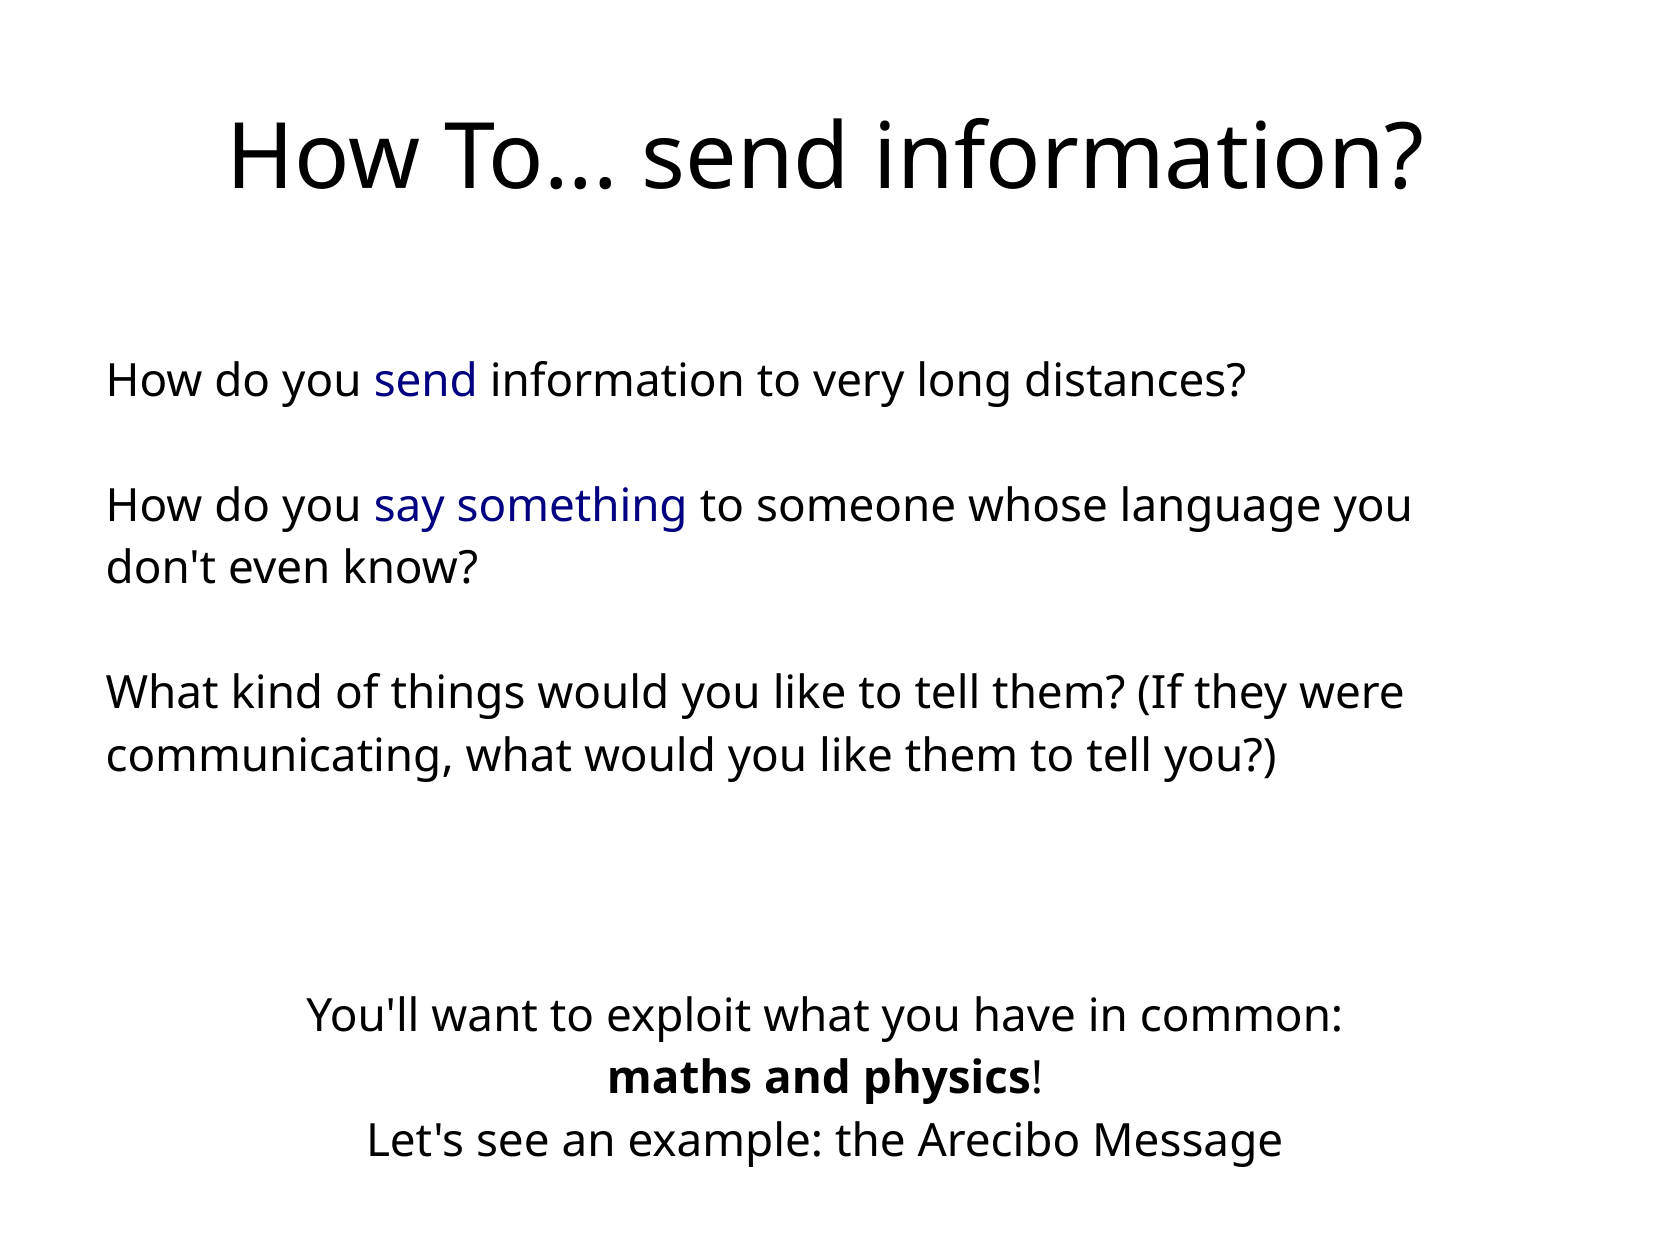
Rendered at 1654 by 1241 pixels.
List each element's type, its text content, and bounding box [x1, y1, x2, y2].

title How To... send information? [82, 56, 1571, 250]
text_box How do you send information to very long distances? How do you say something to someone whose language you don't even know? What kind of things would you like to tell them? (If they were communicating, what would you like them to tell you?) [90, 339, 1516, 856]
text_box You'll want to exploit what you have in common: maths and physics! Let's see an example: the Arecibo Message [262, 975, 1388, 1205]
